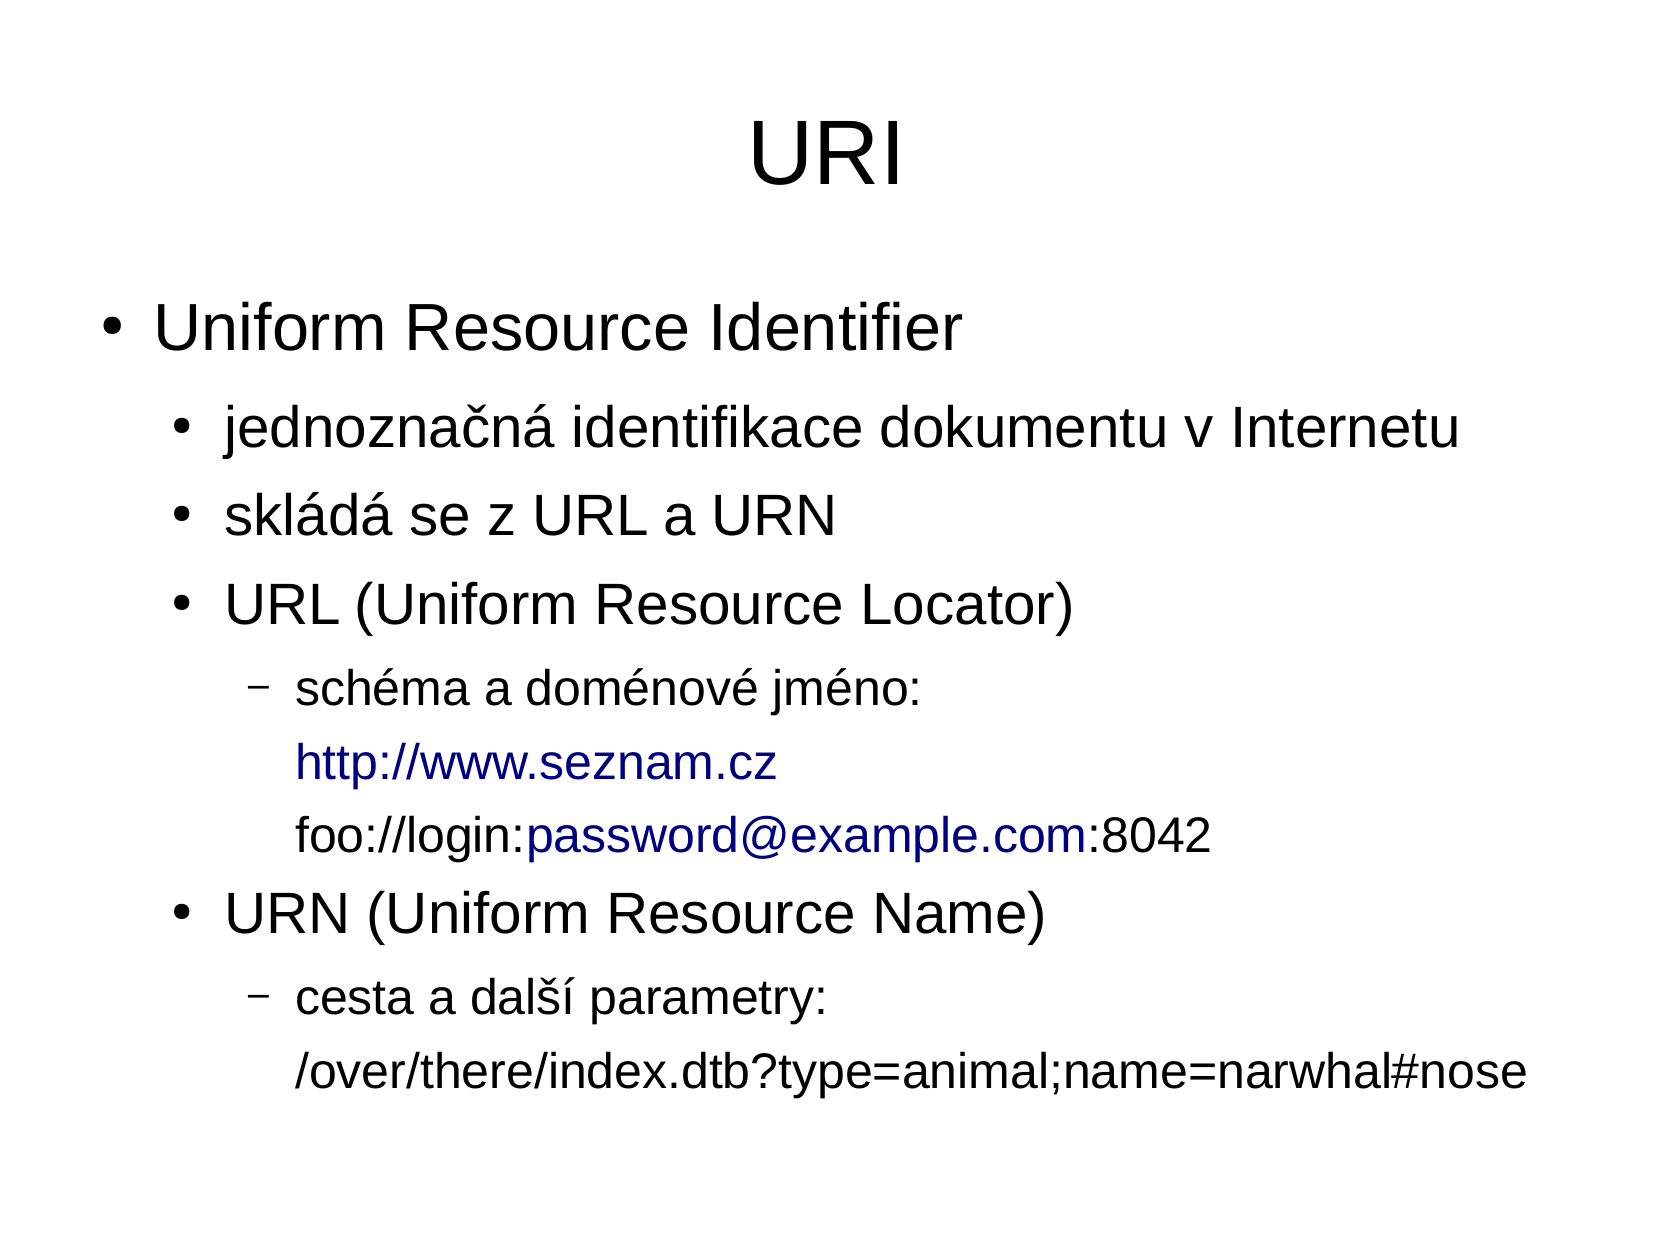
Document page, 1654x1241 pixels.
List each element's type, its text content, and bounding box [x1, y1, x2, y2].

title URI [82, 56, 1571, 250]
list Uniform Resource Identifier jednoznačná identifikace dokumentu v Internetu skládá se z URL a URN URL (Uniform Resource Locator) schéma a doménové jméno: http://www.seznam.cz foo://login:password@example.com:8042 URN (Uniform Resource Name) cesta a další parametry: /over/there/index.dtb?type=animal;name=narwhal#nose [82, 290, 1571, 1099]
